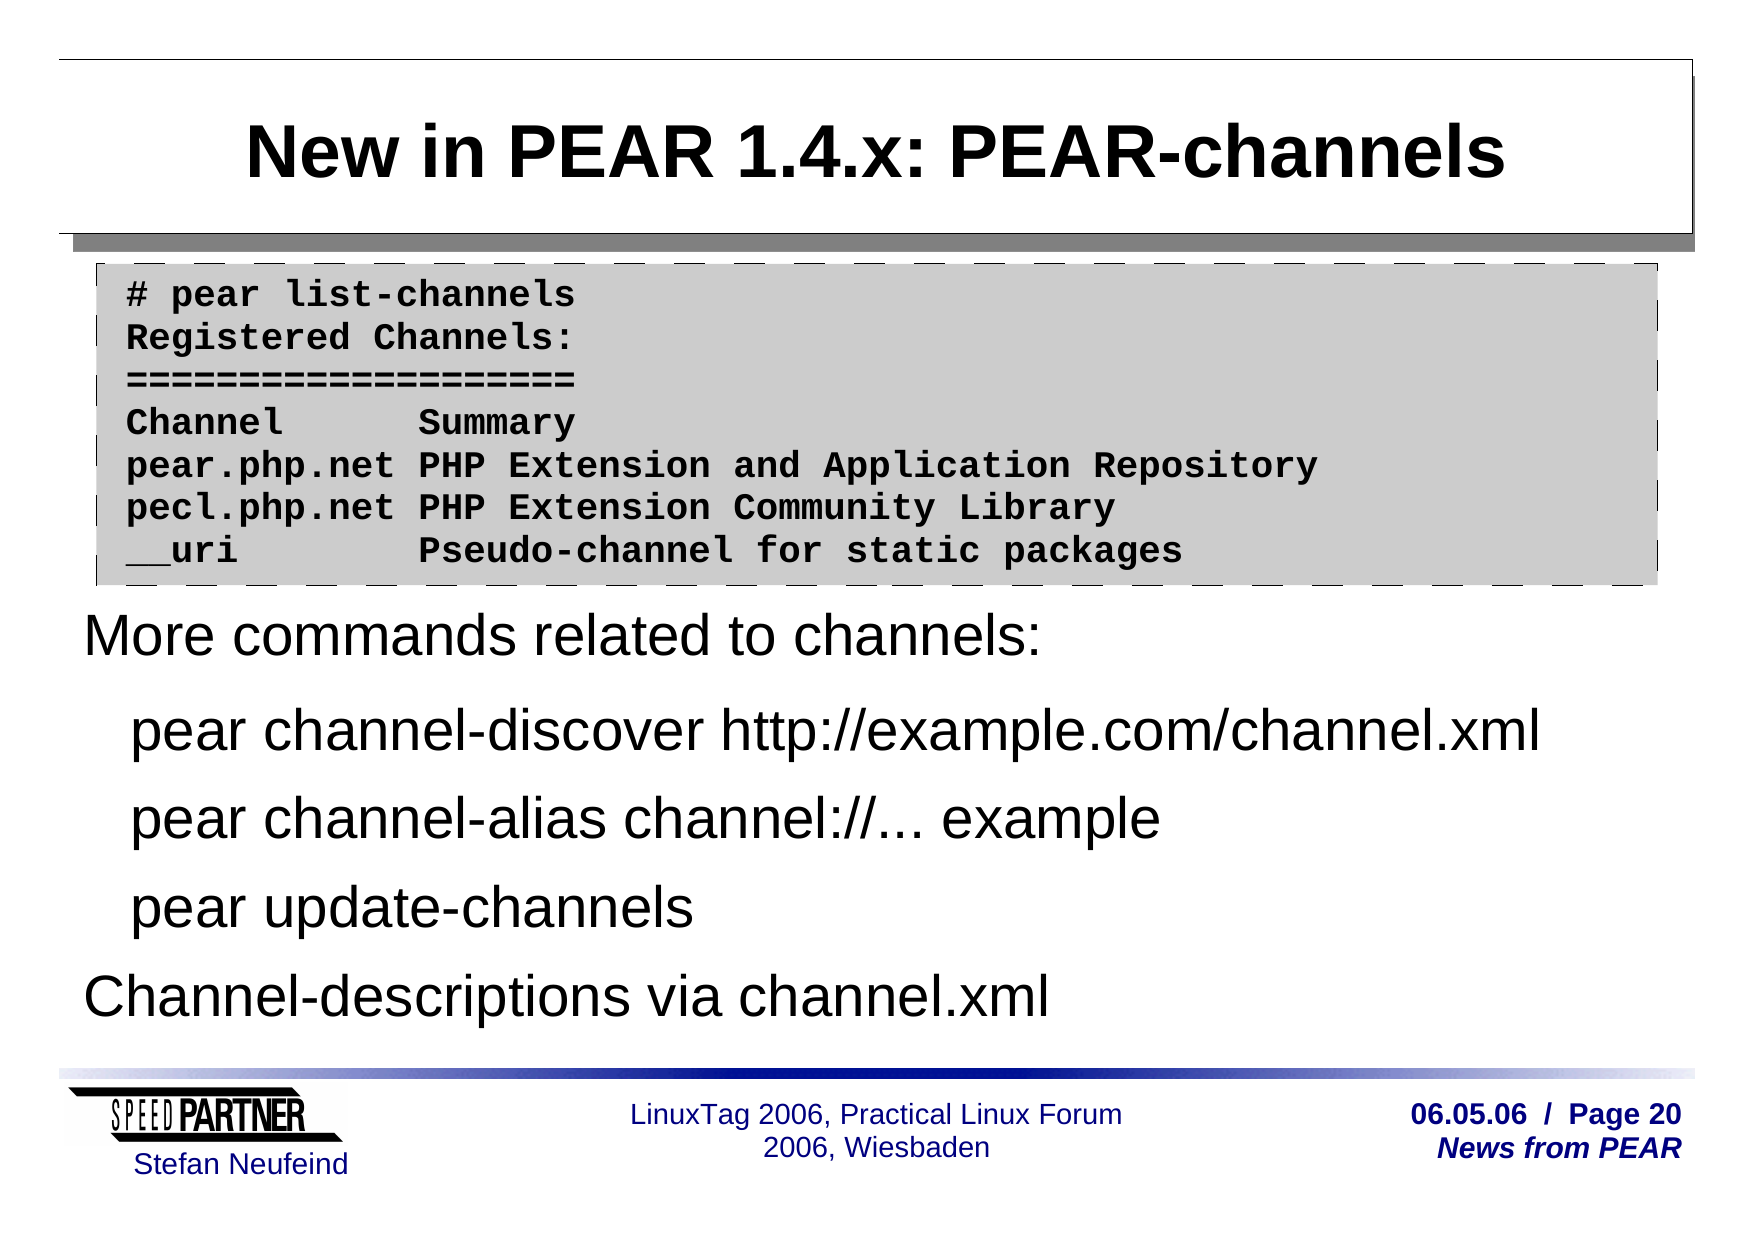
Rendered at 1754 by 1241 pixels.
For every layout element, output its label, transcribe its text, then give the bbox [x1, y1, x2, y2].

title New in PEAR 1.4.x: PEAR-channels [59, 59, 1695, 244]
picture [59, 1068, 1695, 1079]
list More commands related to channels: pear channel-discover http://example.com/channel.xml pear channel-alias channel://... example pear update-channels Channel-descriptions via channel.xml [71, 266, 1695, 1049]
picture [64, 1082, 348, 1146]
text_box # pear list-channels Registered Channels: ==================== Channel Summary pear.php.net PHP Extension and Application Repository pecl.php.net PHP Extension Community Library __uri Pseudo-channel for static packages [96, 263, 1658, 586]
